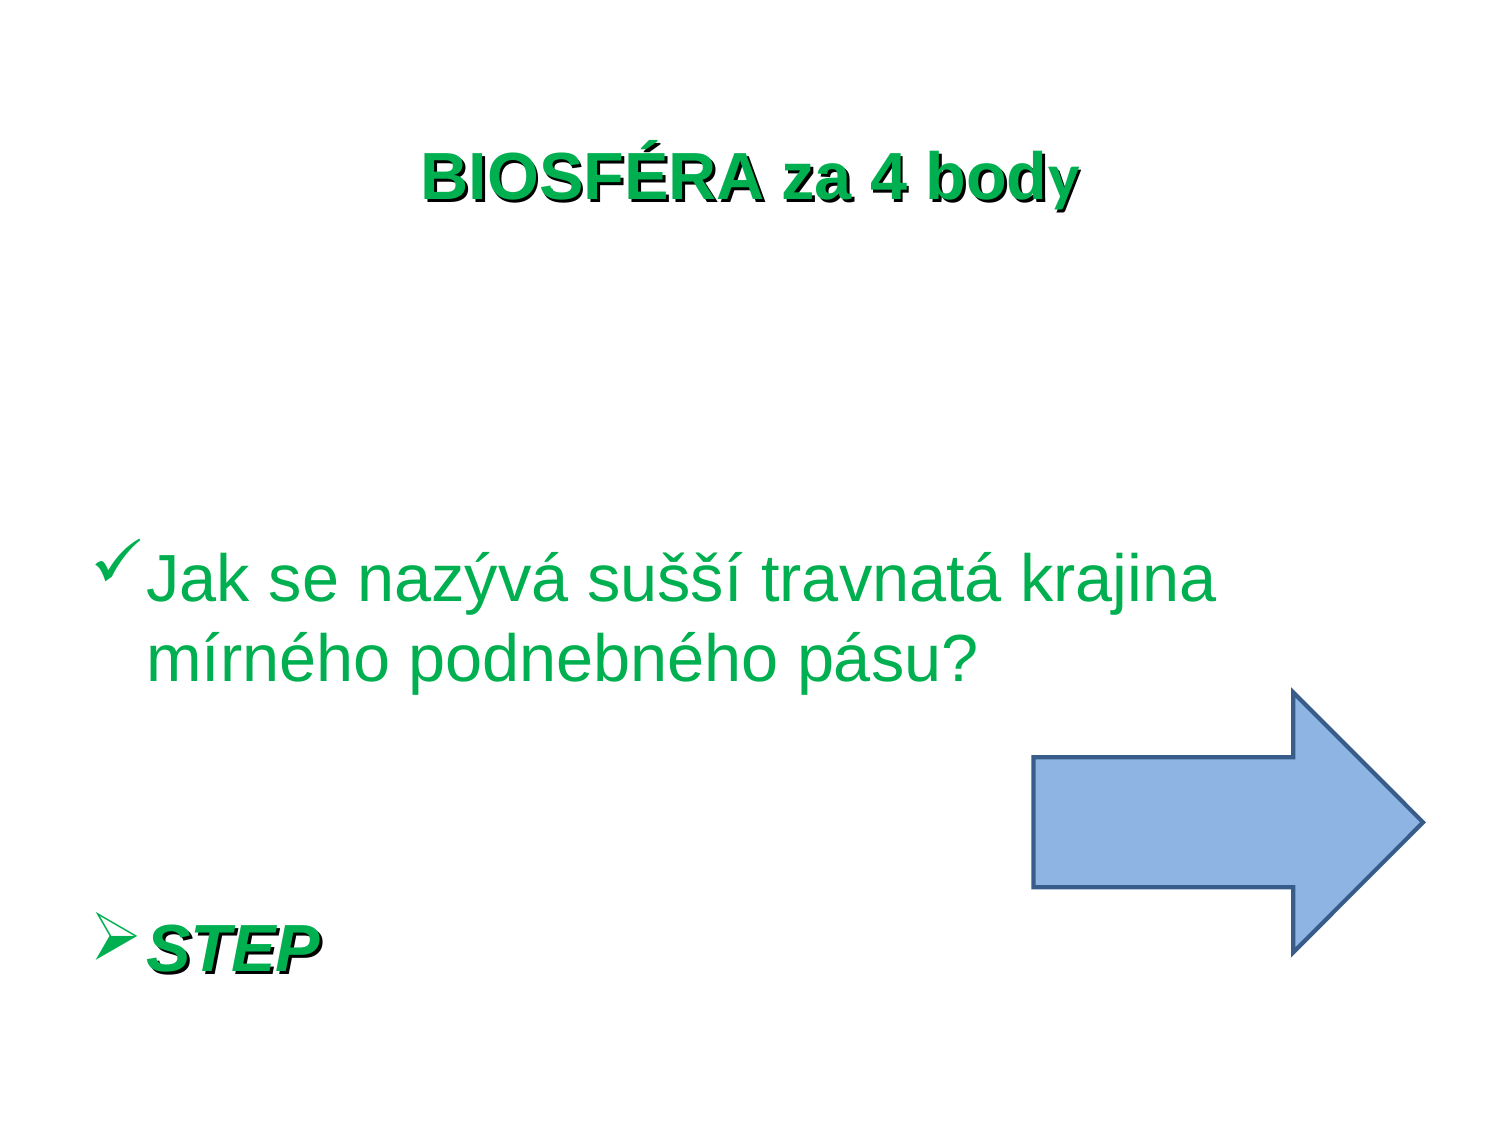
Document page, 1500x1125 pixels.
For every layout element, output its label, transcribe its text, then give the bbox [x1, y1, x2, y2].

title BIOSFÉRA za 4 body [75, 113, 1426, 233]
text_box [1033, 692, 1424, 953]
list Jak se nazývá sušší travnatá krajina mírného podnebného pásu? STEP [75, 527, 1426, 1079]
